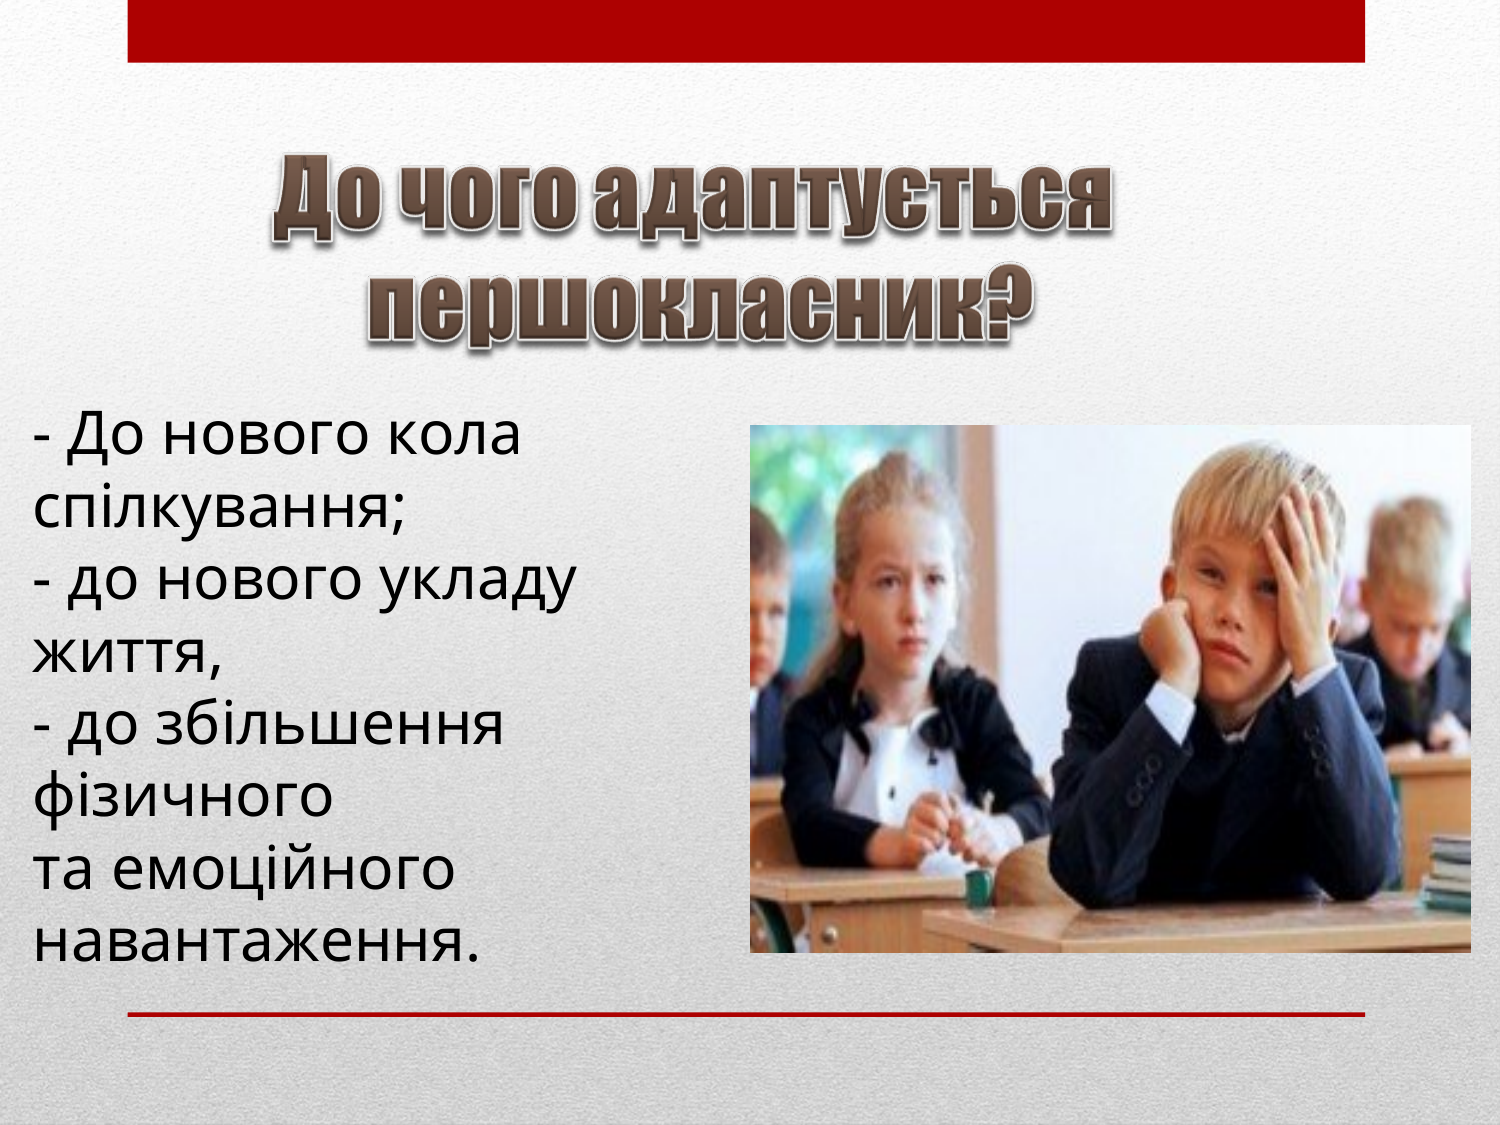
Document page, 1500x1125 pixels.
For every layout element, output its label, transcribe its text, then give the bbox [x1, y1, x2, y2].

title - До нового кола спілкування; - до нового укладу життя, - до збільшення фізичного та емоційного навантаження. [17, 314, 750, 926]
picture [184, 104, 1471, 953]
